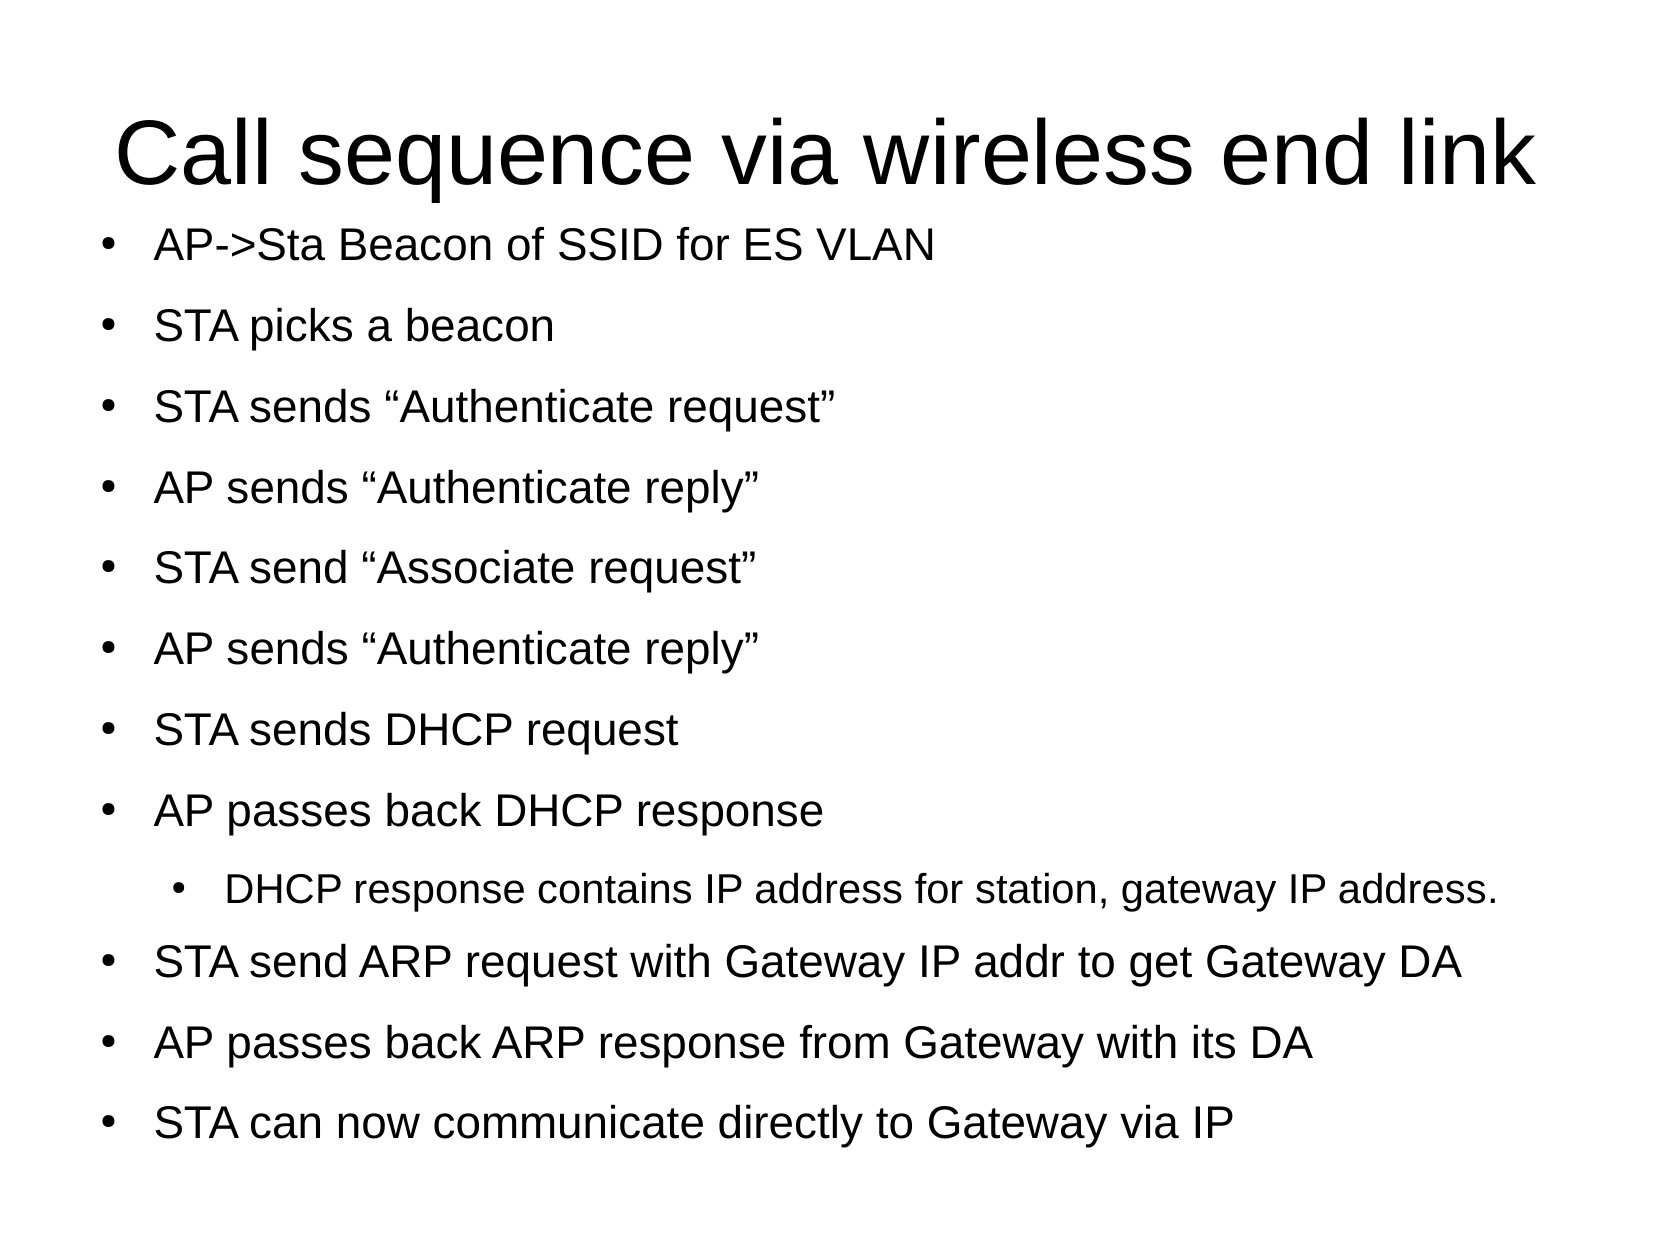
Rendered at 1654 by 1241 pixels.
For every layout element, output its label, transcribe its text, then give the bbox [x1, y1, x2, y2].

title Call sequence via wireless end link [82, 56, 1571, 219]
list AP->Sta Beacon of SSID for ES VLAN STA picks a beacon STA sends “Authenticate request” AP sends “Authenticate reply” STA send “Associate request” AP sends “Authenticate reply” STA sends DHCP request AP passes back DHCP response DHCP response contains IP address for station, gateway IP address. STA send ARP request with Gateway IP addr to get Gateway DA AP passes back ARP response from Gateway with its DA STA can now communicate directly to Gateway via IP [82, 219, 1571, 1201]
